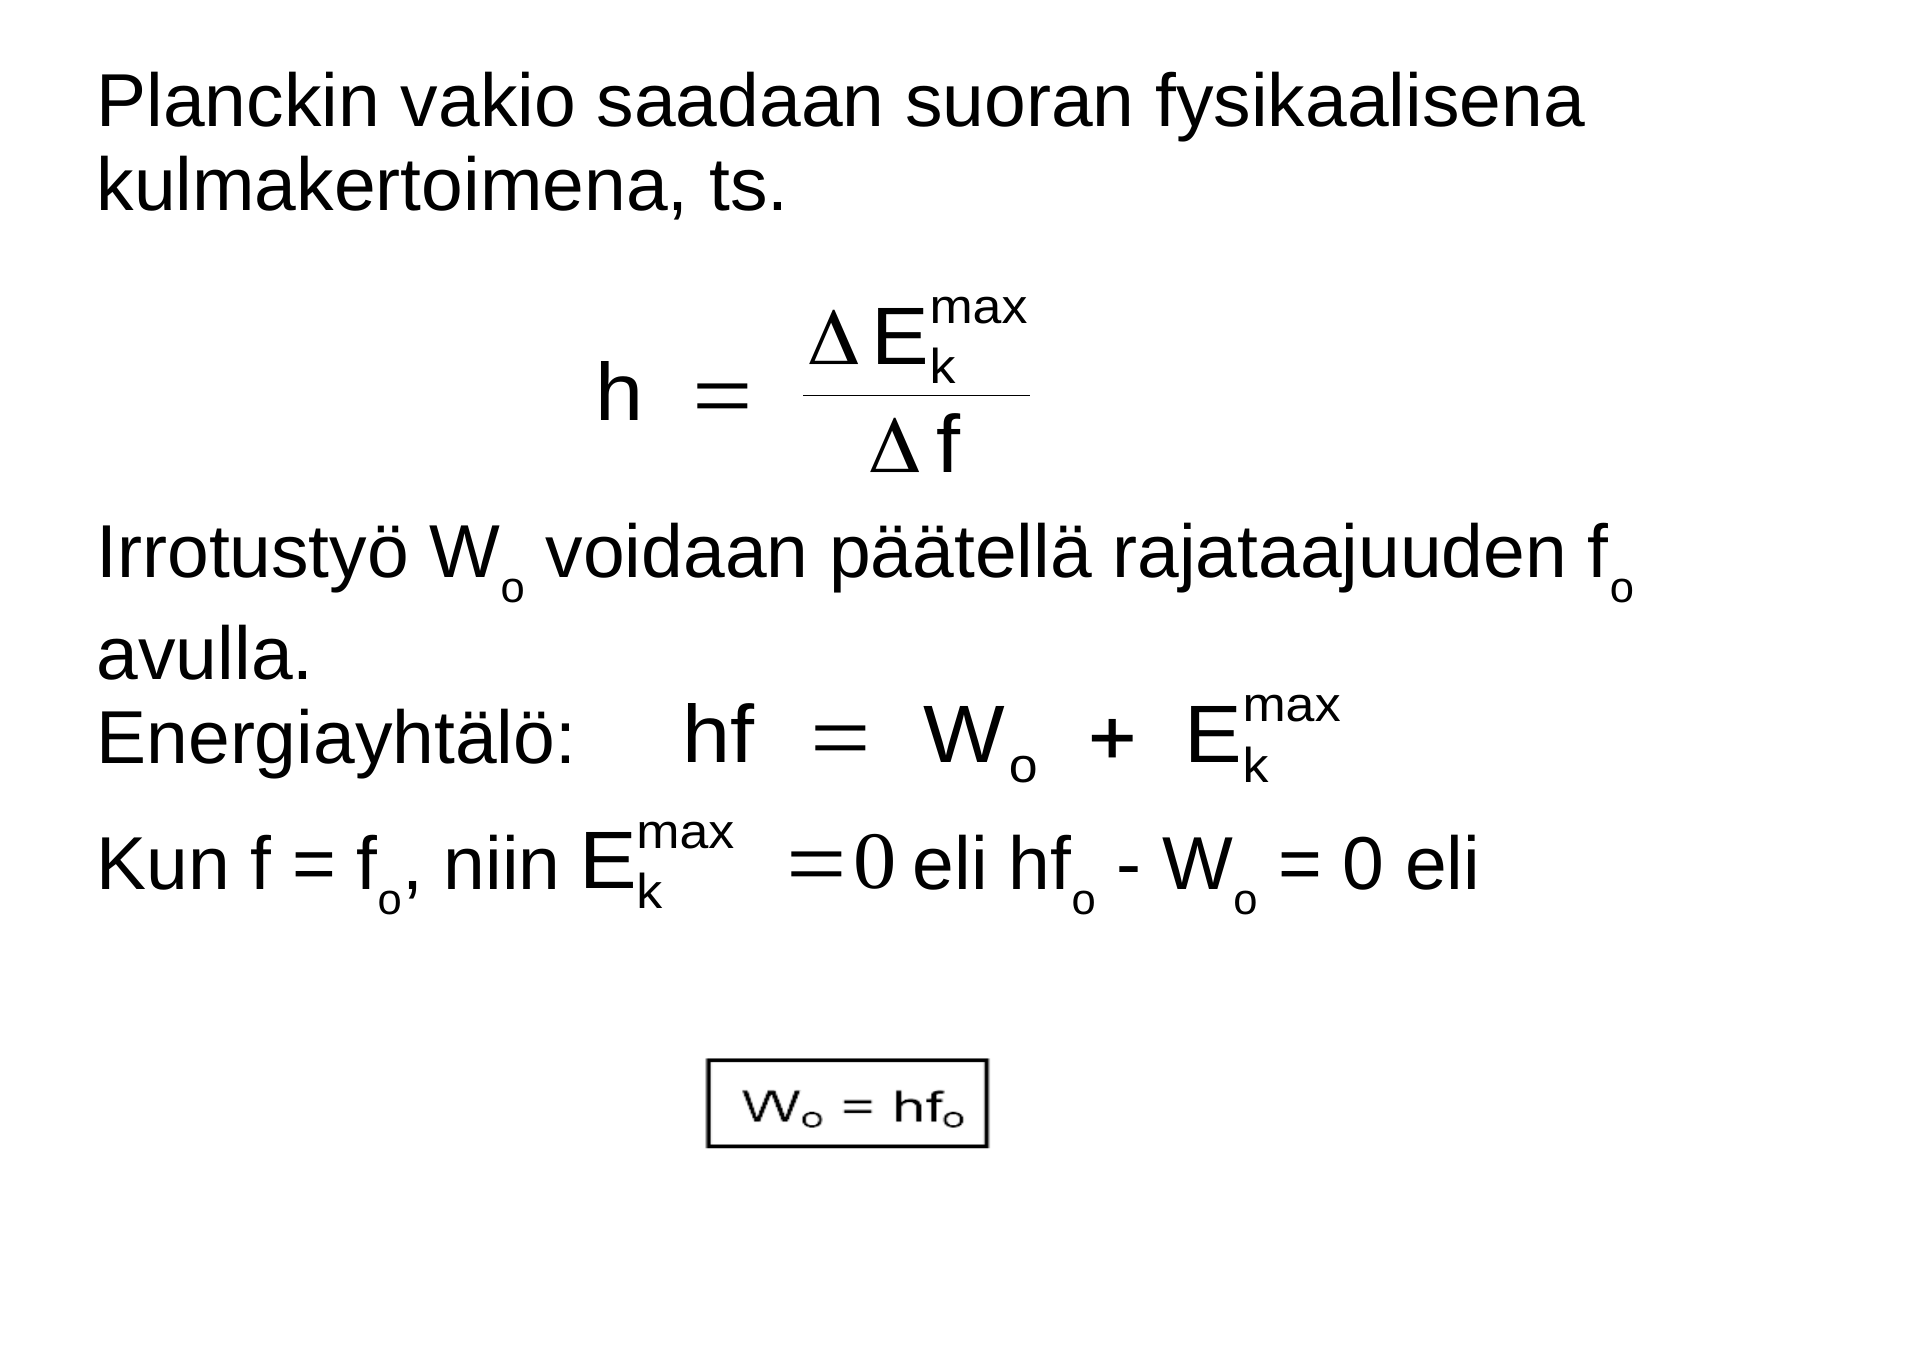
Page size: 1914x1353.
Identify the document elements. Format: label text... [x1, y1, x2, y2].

chart [588, 280, 1039, 490]
chart [675, 678, 1350, 793]
chart [572, 804, 906, 919]
text_box Planckin vakio saadaan suoran fysikaalisena kulmakertoimena, ts. [81, 51, 1840, 251]
picture [655, 1017, 1064, 1178]
text_box Irrotustyö Wo voidaan päätellä rajataajuuden fo avulla. Energiayhtälö: Kun f = fo, niin eli hfo - Wo = 0 eli [81, 502, 1887, 1015]
